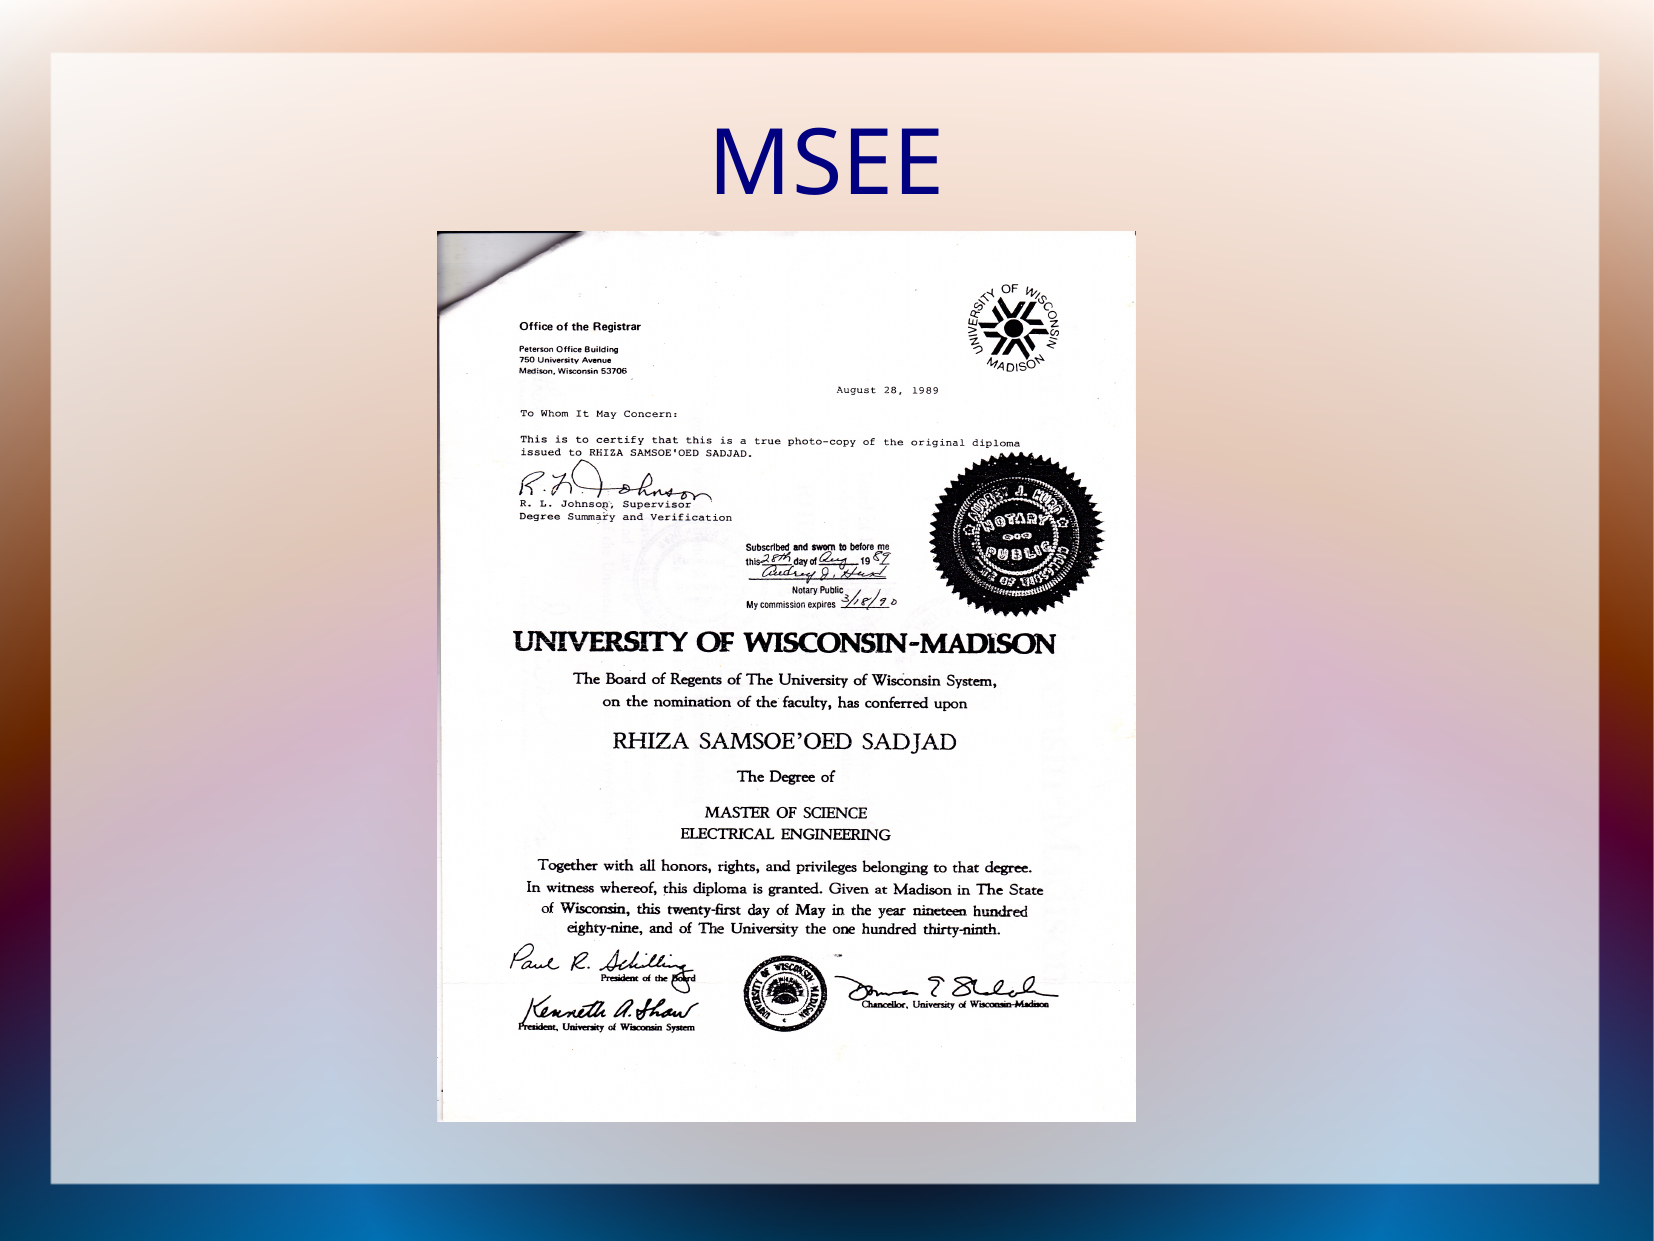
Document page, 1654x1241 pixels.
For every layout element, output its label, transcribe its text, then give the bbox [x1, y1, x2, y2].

title MSEE [82, 55, 1571, 263]
picture [0, 0, 1654, 1241]
